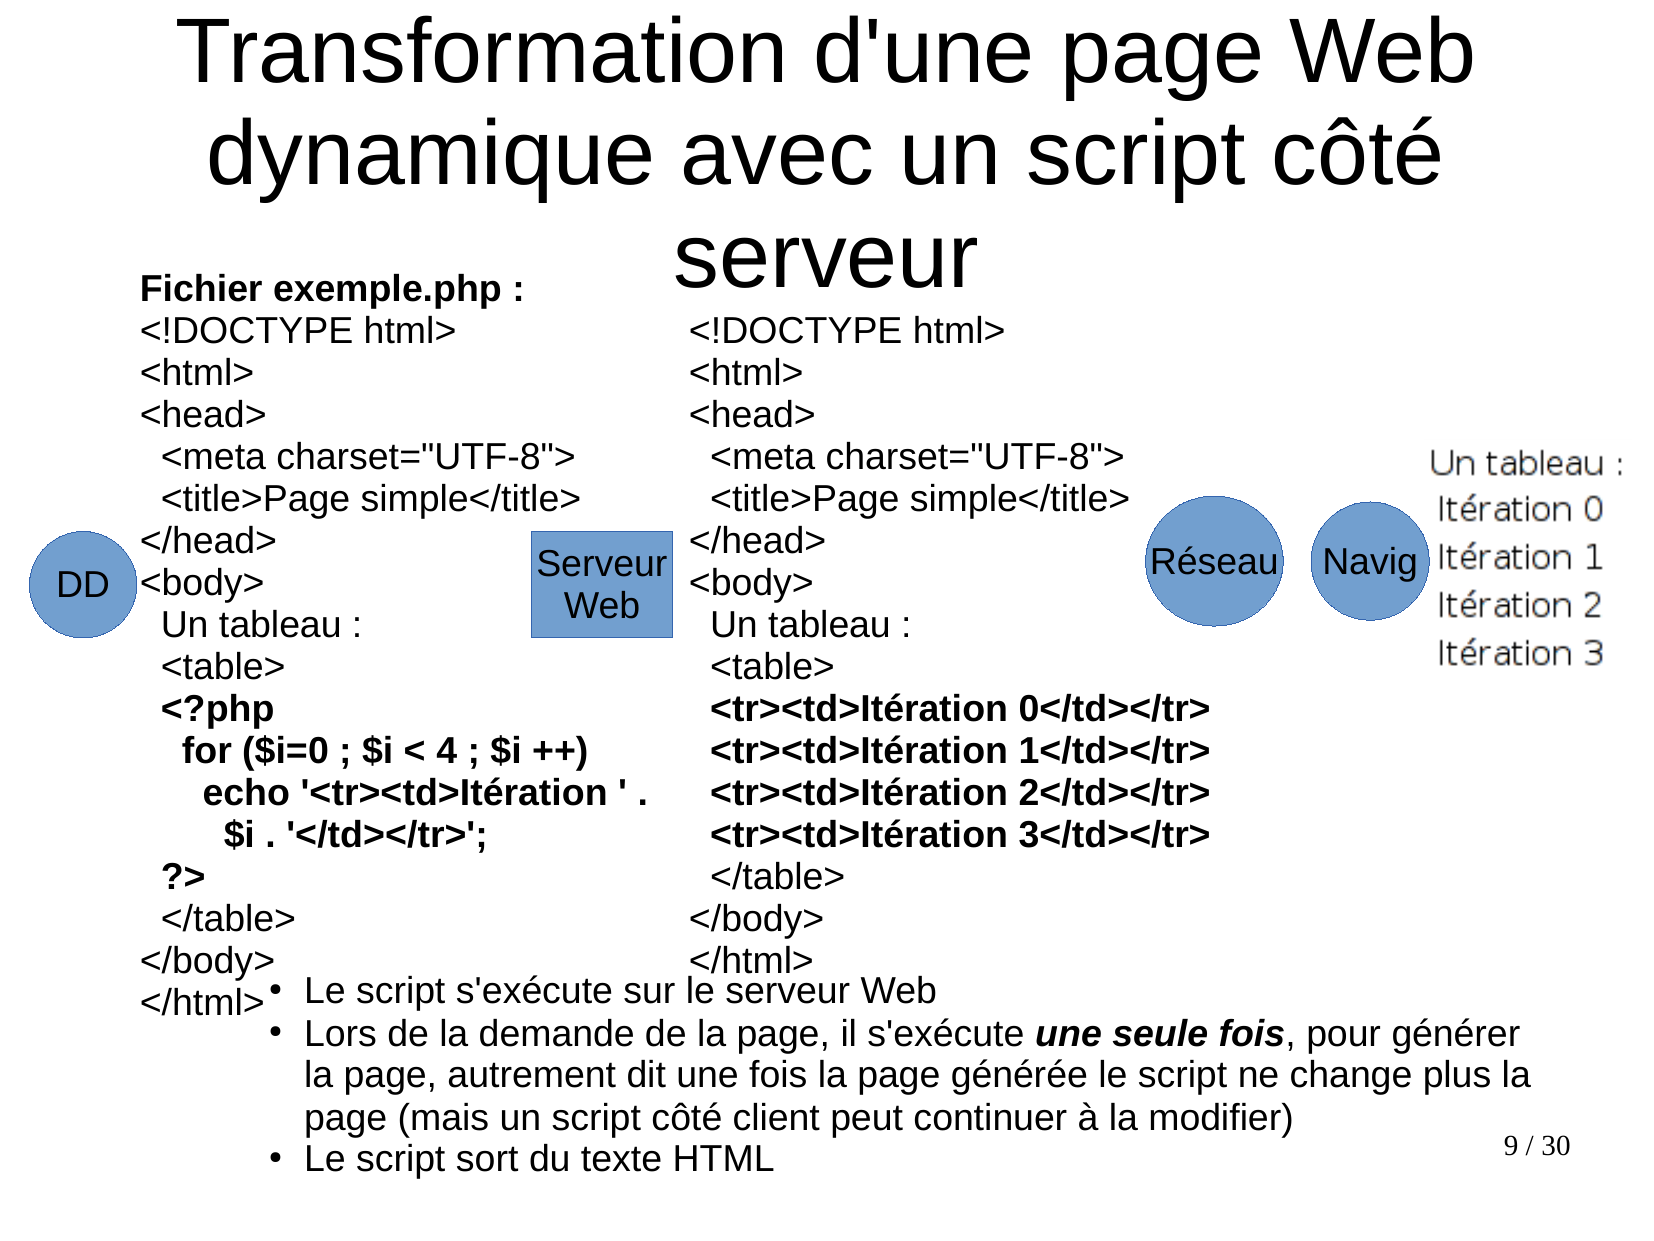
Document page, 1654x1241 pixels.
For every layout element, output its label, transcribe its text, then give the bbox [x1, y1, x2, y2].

picture [1424, 438, 1632, 674]
title Transformation d'une page Web dynamique avec un script côté serveur [82, 0, 1571, 307]
text_box Serveur Web [531, 531, 673, 638]
text_box Le script s'exécute sur le serveur Web Lors de la demande de la page, il s'exécute une seule fois, pour générer la page, autrement dit une fois la page générée le script ne change plus la page (mais un script côté client peut continuer à la modifier) Le script sort du texte HTML [253, 962, 1548, 1188]
text_box Réseau [1145, 496, 1284, 627]
text_box Fichier exemple.php : <!DOCTYPE html> <html> <head> <meta charset="UTF-8"> <title>Page simple</title> </head> <body> Un tableau : <table> <?php for ($i=0 ; $i < 4 ; $i ++) echo '<tr><td>Itération ' . $i . '</td></tr>'; ?> </table> </body> </html> [125, 260, 664, 1031]
text_box <!DOCTYPE html> <html> <head> <meta charset="UTF-8"> <title>Page simple</title> </head> <body> Un tableau : <table> <tr><td>Itération 0</td></tr> <tr><td>Itération 1</td></tr> <tr><td>Itération 2</td></tr> <tr><td>Itération 3</td></tr> </table> </body> </html> [674, 260, 1227, 962]
text_box DD [29, 531, 137, 638]
text_box Navig [1311, 501, 1430, 621]
